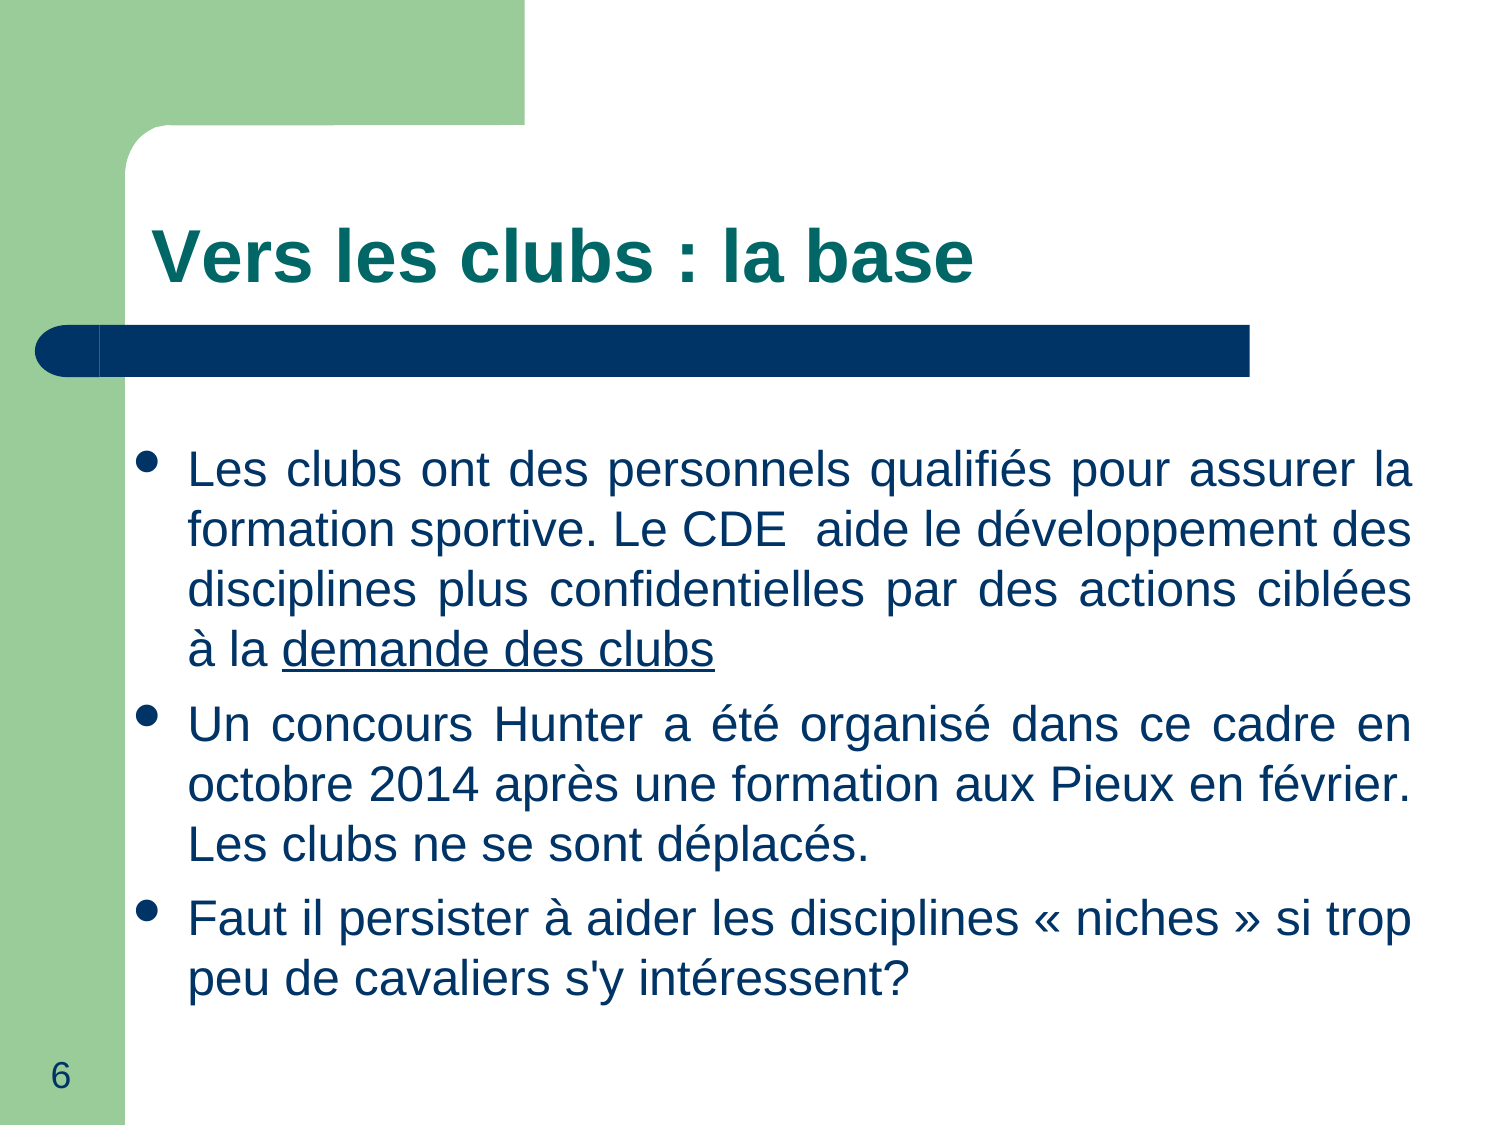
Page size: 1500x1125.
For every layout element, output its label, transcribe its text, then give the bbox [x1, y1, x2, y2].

title Vers les clubs : la base [136, 107, 1412, 300]
list Les clubs ont des personnels qualifiés pour assurer la formation sportive. Le CDE aide le développement des disciplines plus confidentielles par des actions ciblées à la demande des clubs Un concours Hunter a été organisé dans ce cadre en octobre 2014 après une formation aux Pieux en février. Les clubs ne se sont déplacés. Faut il persister à aider les disciplines « niches » si trop peu de cavaliers s'y intéressent? [118, 354, 1428, 1125]
